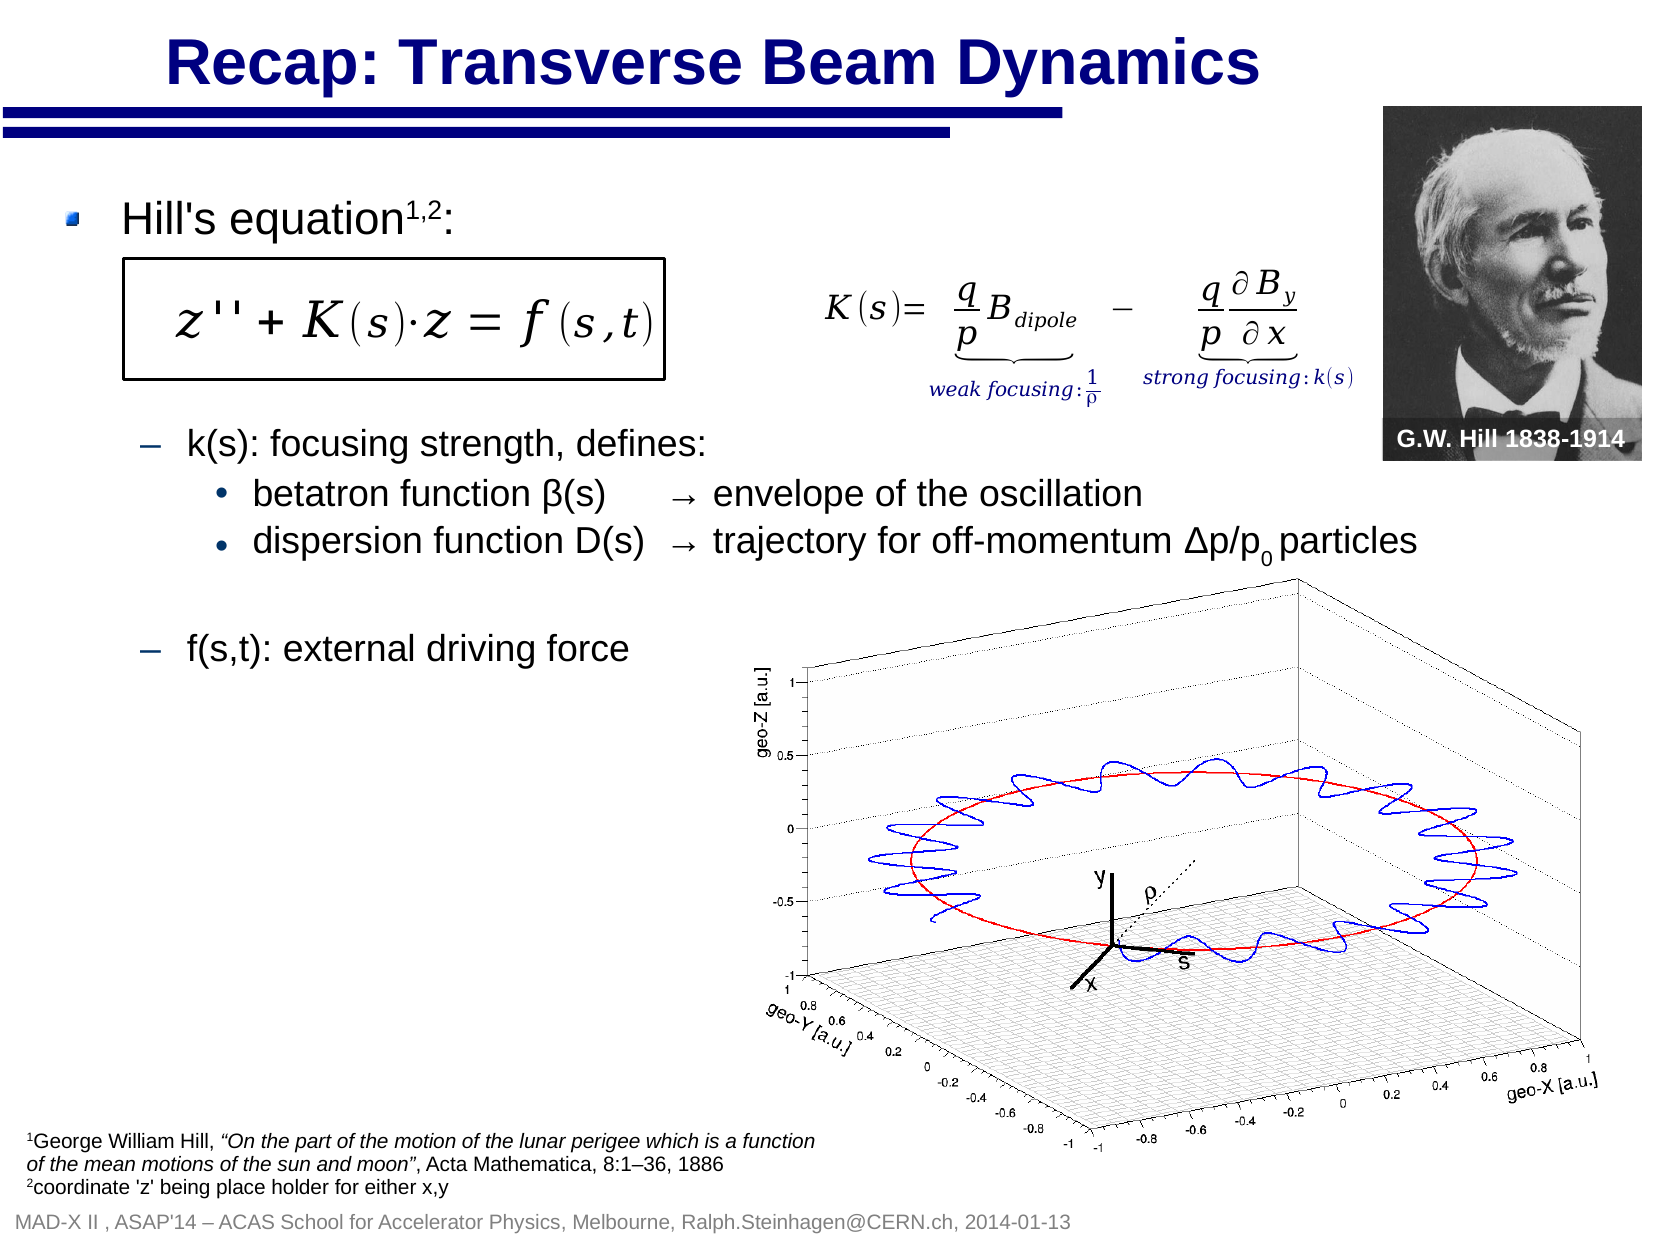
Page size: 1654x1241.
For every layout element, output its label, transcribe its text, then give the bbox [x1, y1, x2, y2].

text_box G.W. Hill 1838-1914 [1381, 417, 1642, 461]
chart [814, 263, 1362, 409]
list Hill's equation1,2: k(s): focusing strength, defines: betatron function β(s) → envelope of the oscillation dispersion function D(s) → trajectory for off-momentum Δp/p0 particles f(s,t): external driving force [65, 192, 1628, 1205]
title Recap: Transverse Beam Dynamics [165, 0, 1548, 124]
chart [160, 291, 663, 350]
text_box 1George William Hill, “On the part of the motion of the lunar perigee which is a function of the mean motions of the sun and moon”, Acta Mathematica, 8:1–36, 1886 2coordinate 'z' being place holder for either x,y [11, 1122, 851, 1207]
picture [1383, 106, 1642, 417]
